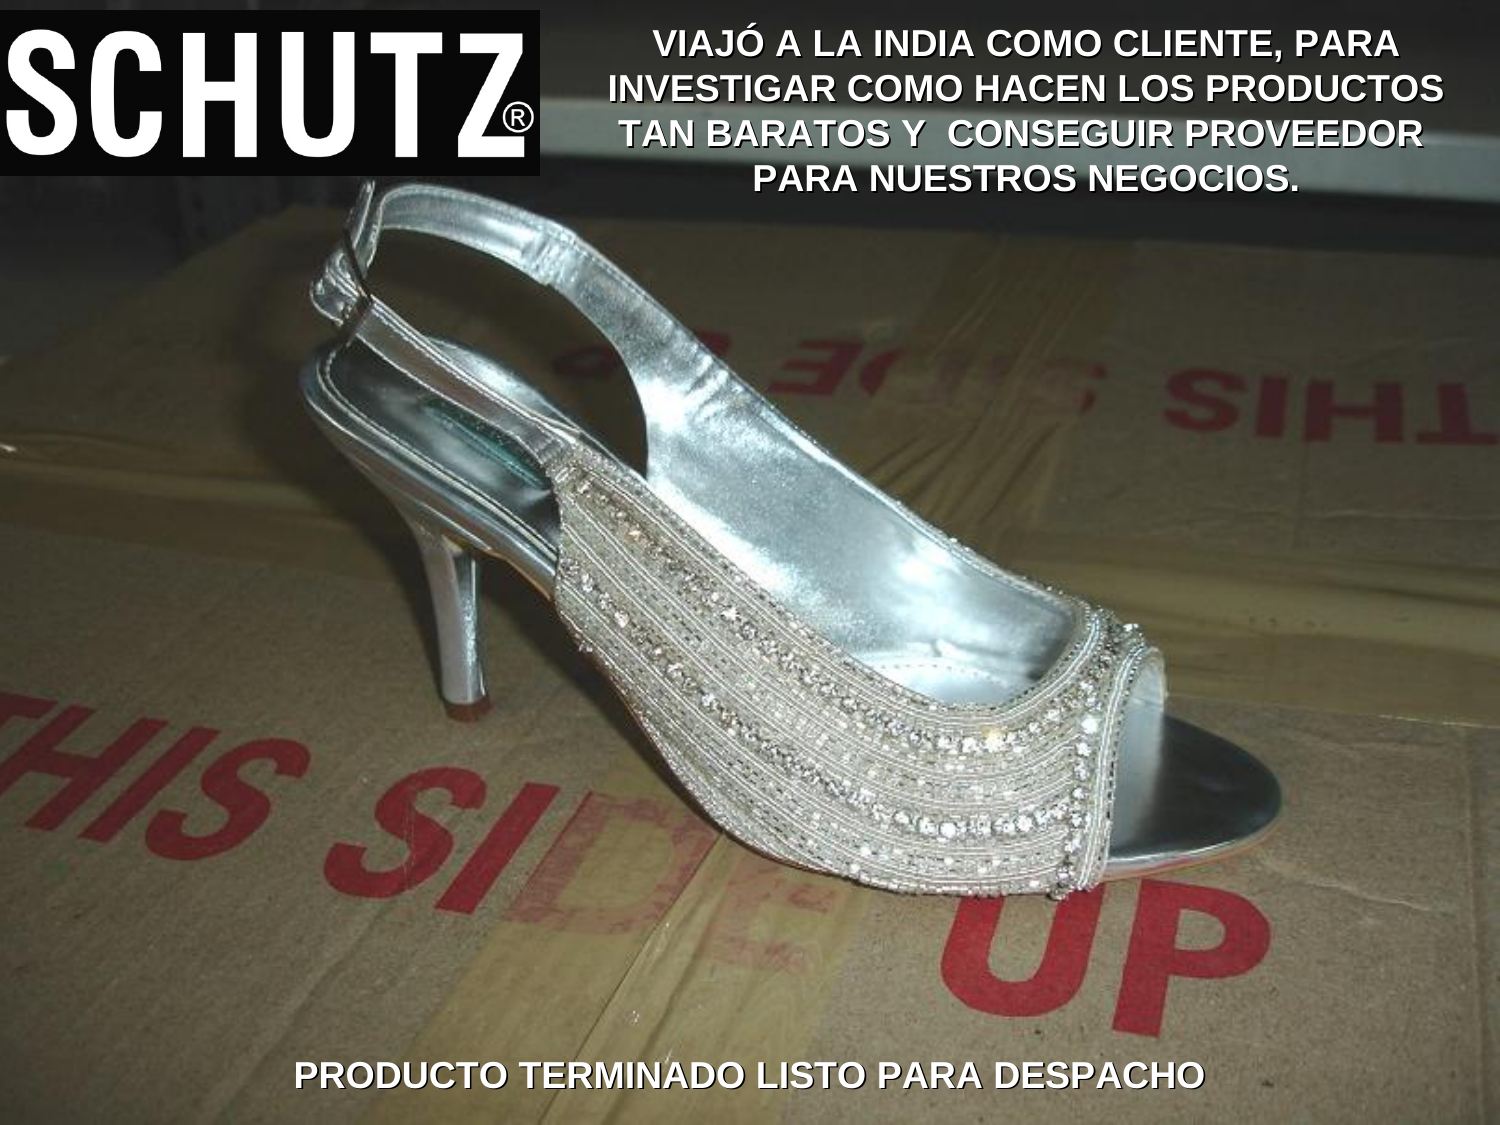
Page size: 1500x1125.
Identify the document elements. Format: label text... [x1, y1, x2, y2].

text_box PRODUCTO TERMINADO LISTO PARA DESPACHO [88, 1042, 1412, 1104]
text_box VIAJÓ A LA INDIA COMO CLIENTE, PARA INVESTIGAR COMO HACEN LOS PRODUCTOS TAN BARATOS Y CONSEGUIR PROVEEDOR PARA NUESTROS NEGOCIOS. [552, 11, 1500, 208]
picture [0, 0, 1500, 1125]
